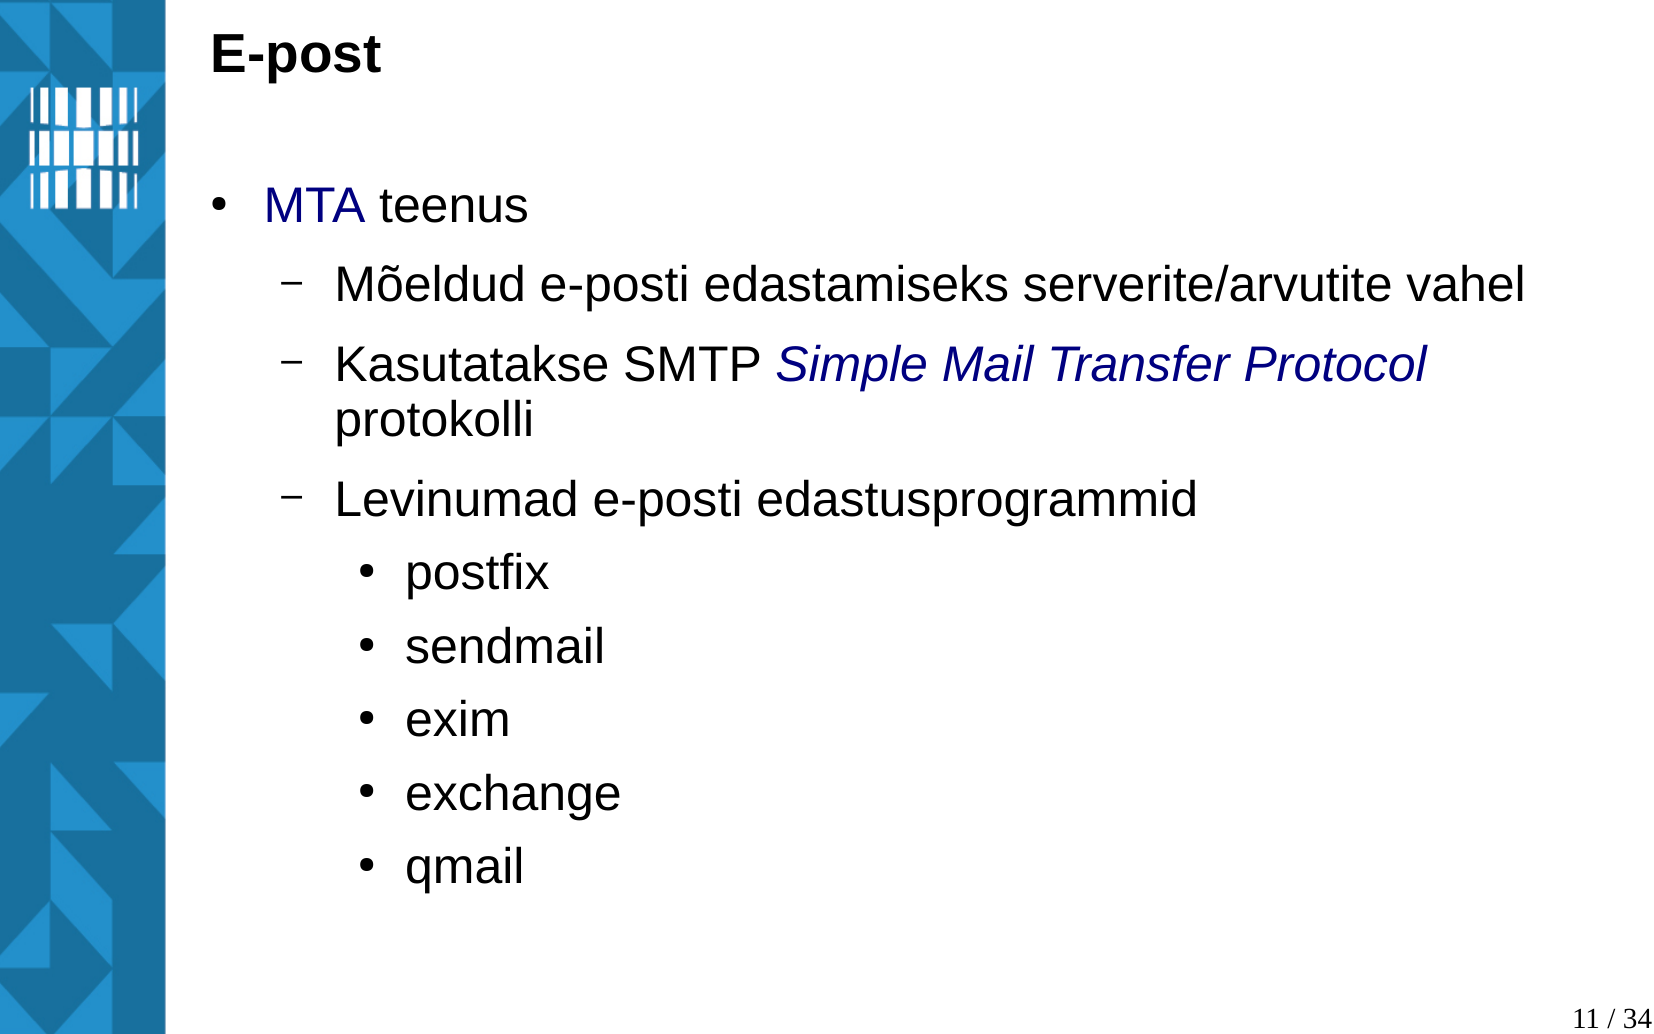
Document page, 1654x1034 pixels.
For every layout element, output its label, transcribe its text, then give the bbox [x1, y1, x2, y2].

title E-post [210, 11, 1495, 95]
list MTA teenus Mõeldud e-posti edastamiseks serverite/arvutite vahel Kasutatakse SMTP Simple Mail Transfer Protocolprotokolli Levinumad e-posti edastusprogrammid postfix sendmail exim exchange qmail [192, 177, 1625, 975]
